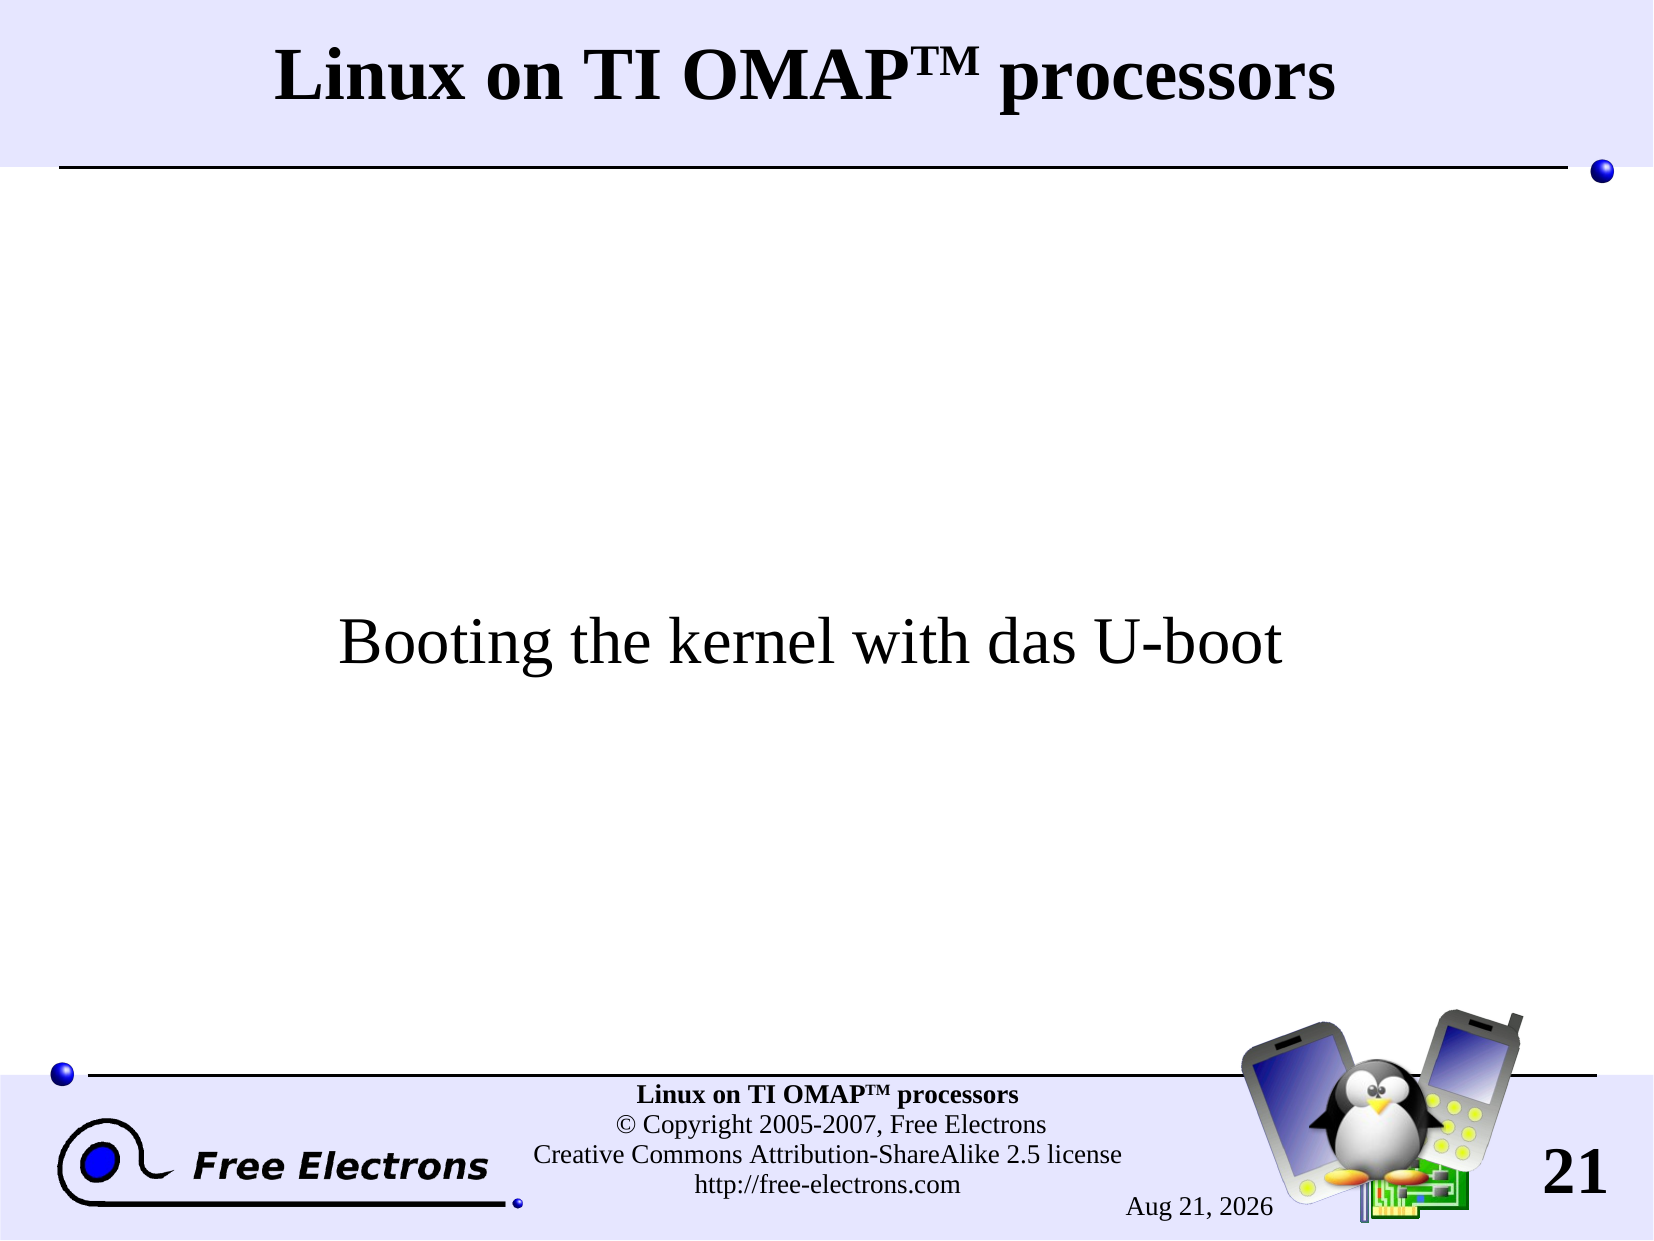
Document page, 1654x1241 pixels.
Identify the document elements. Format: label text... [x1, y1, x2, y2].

title Linux on TI OMAPTM processors [60, 12, 1551, 138]
subtitle Booting the kernel with das U-boot [105, 216, 1518, 1066]
picture [50, 1107, 527, 1216]
picture [1231, 1007, 1538, 1241]
